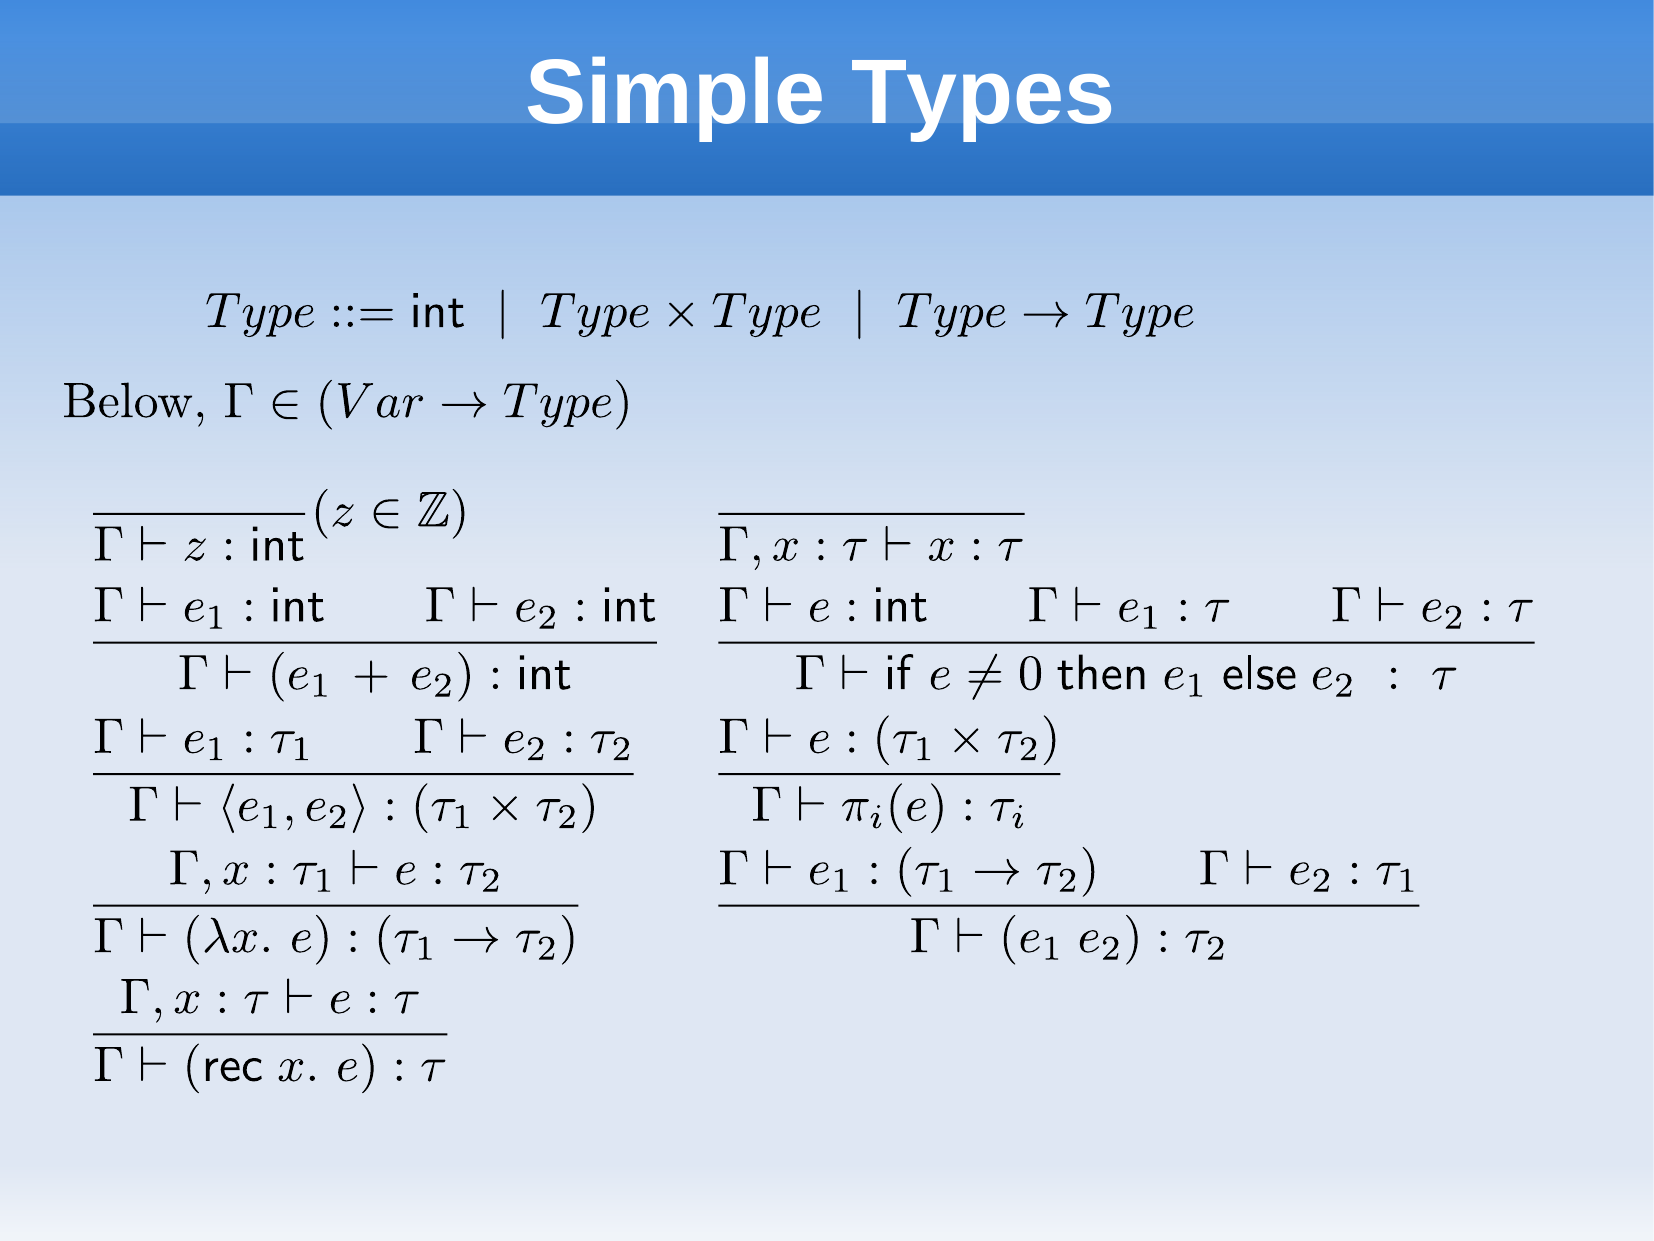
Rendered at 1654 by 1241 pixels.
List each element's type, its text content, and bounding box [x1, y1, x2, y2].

title Simple Types [76, 0, 1565, 188]
picture [0, 0, 1654, 1241]
text_box [62, 289, 1535, 1094]
